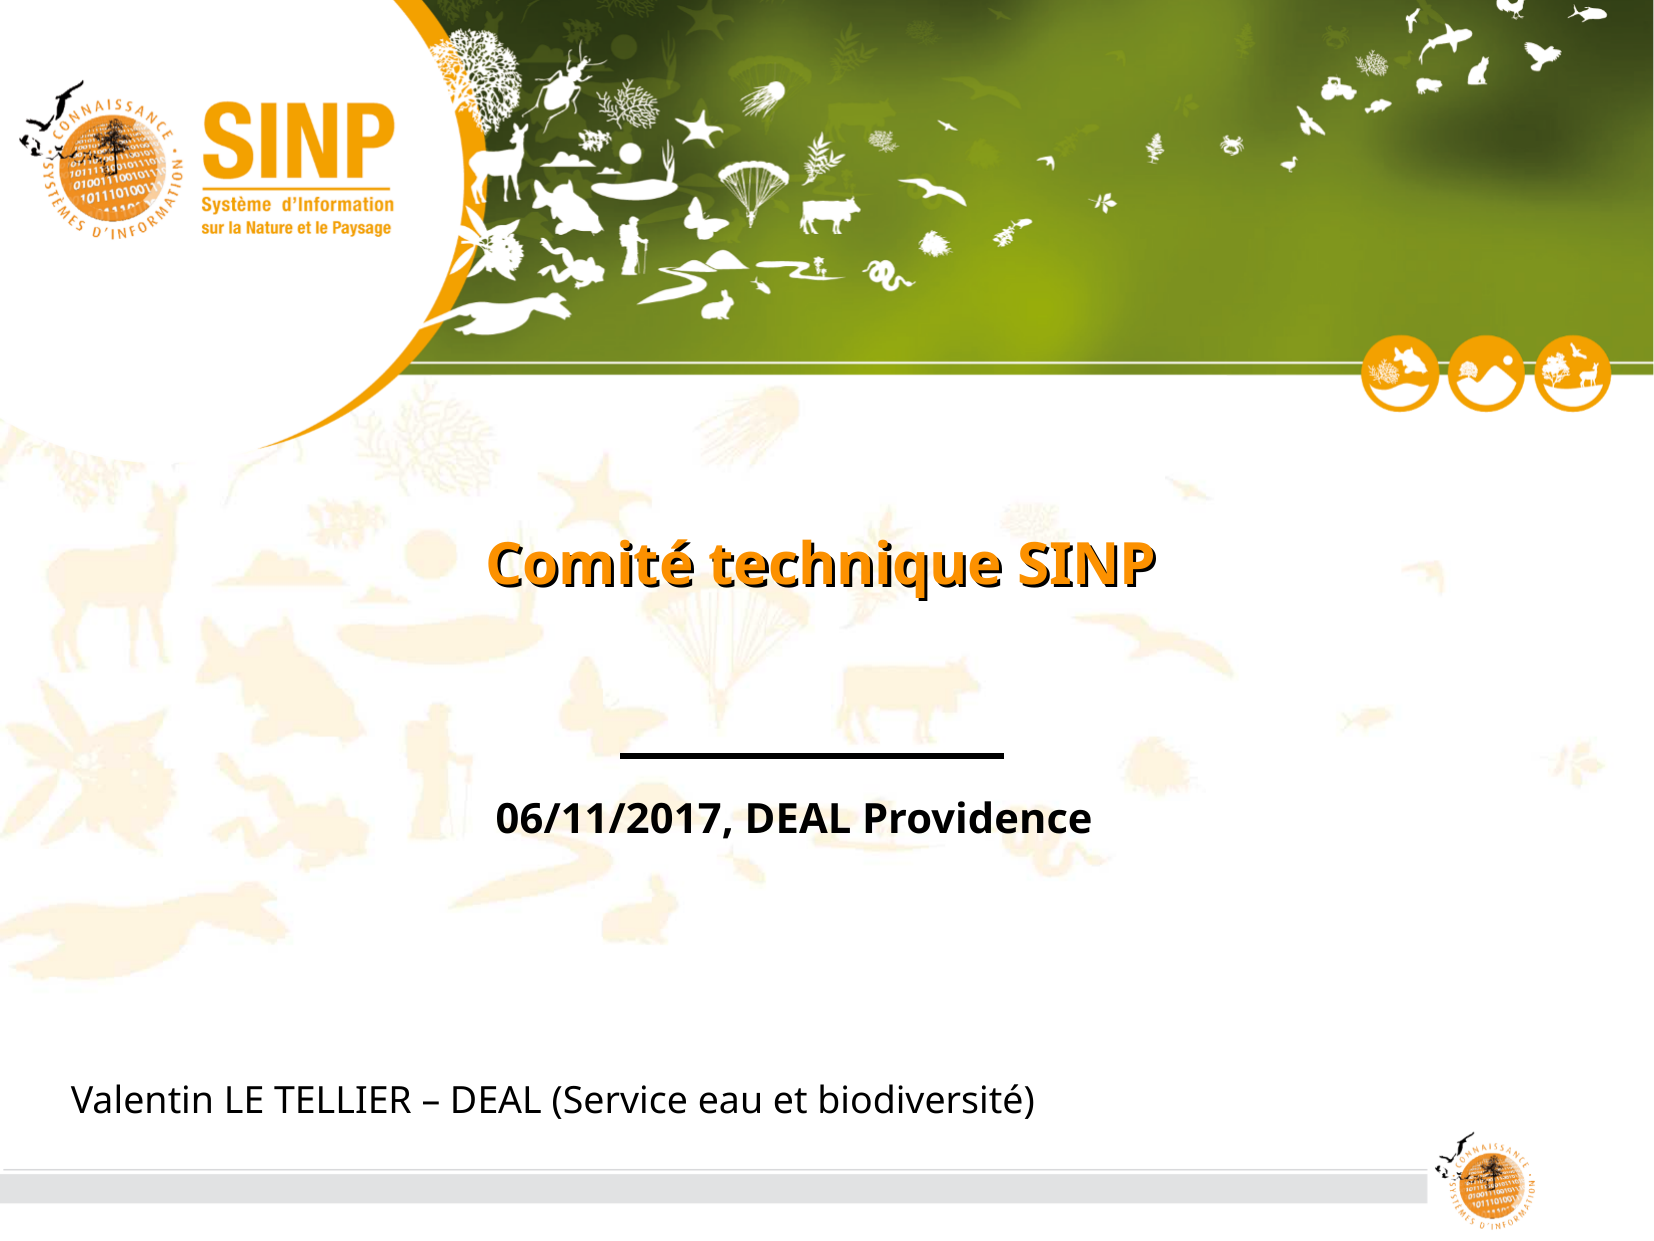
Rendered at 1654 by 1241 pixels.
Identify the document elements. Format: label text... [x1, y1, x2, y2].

subtitle Comité technique SINP [76, 480, 1565, 703]
text_box 06/11/2017, DEAL Providence Valentin LE TELLIER – DEAL (Service eau et biodiversité) [70, 838, 1518, 1063]
picture [0, 0, 1654, 1241]
